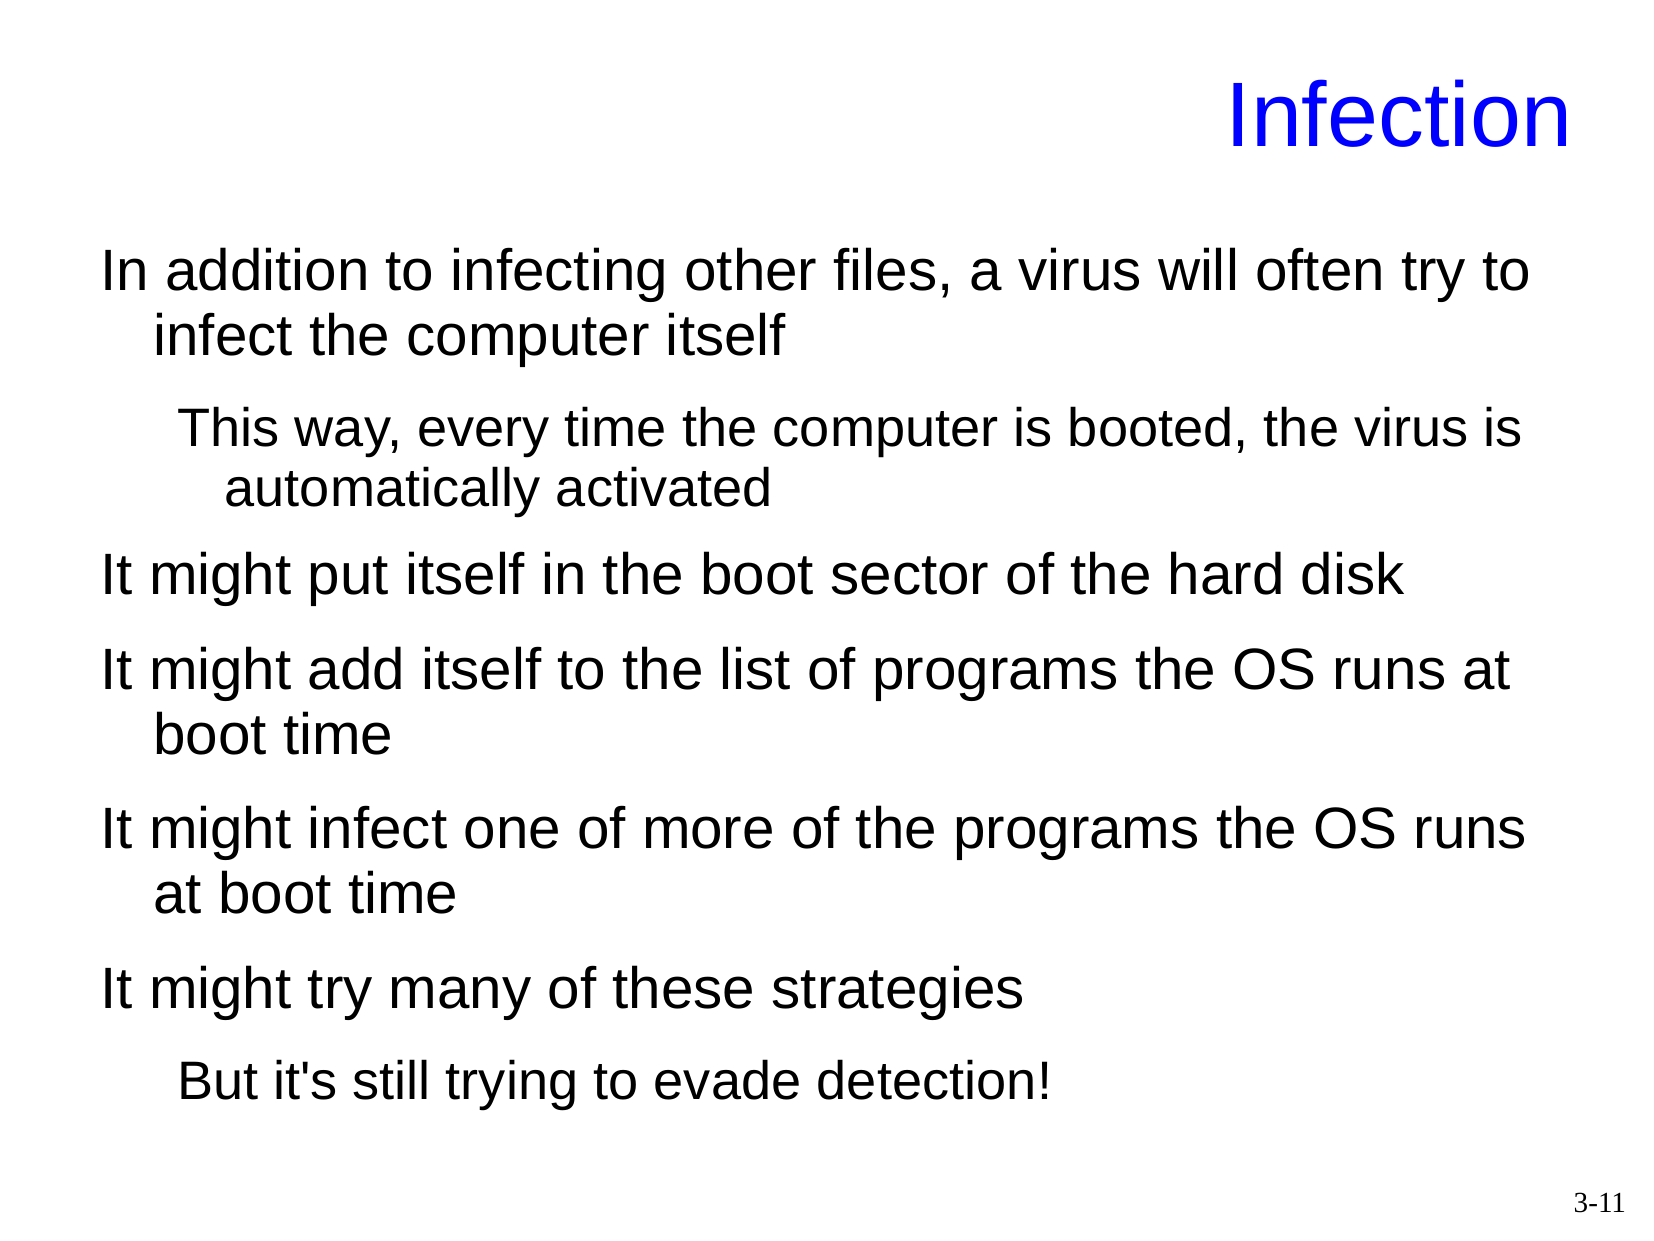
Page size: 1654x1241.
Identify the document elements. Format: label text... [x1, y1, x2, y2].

title Infection [84, 18, 1573, 211]
list In addition to infecting other files, a virus will often try to infect the computer itself This way, every time the computer is booted, the virus is automatically activated It might put itself in the boot sector of the hard disk It might add itself to the list of programs the OS runs at boot time It might infect one of more of the programs the OS runs at boot time It might try many of these strategies But it's still trying to evade detection! [82, 237, 1571, 1156]
